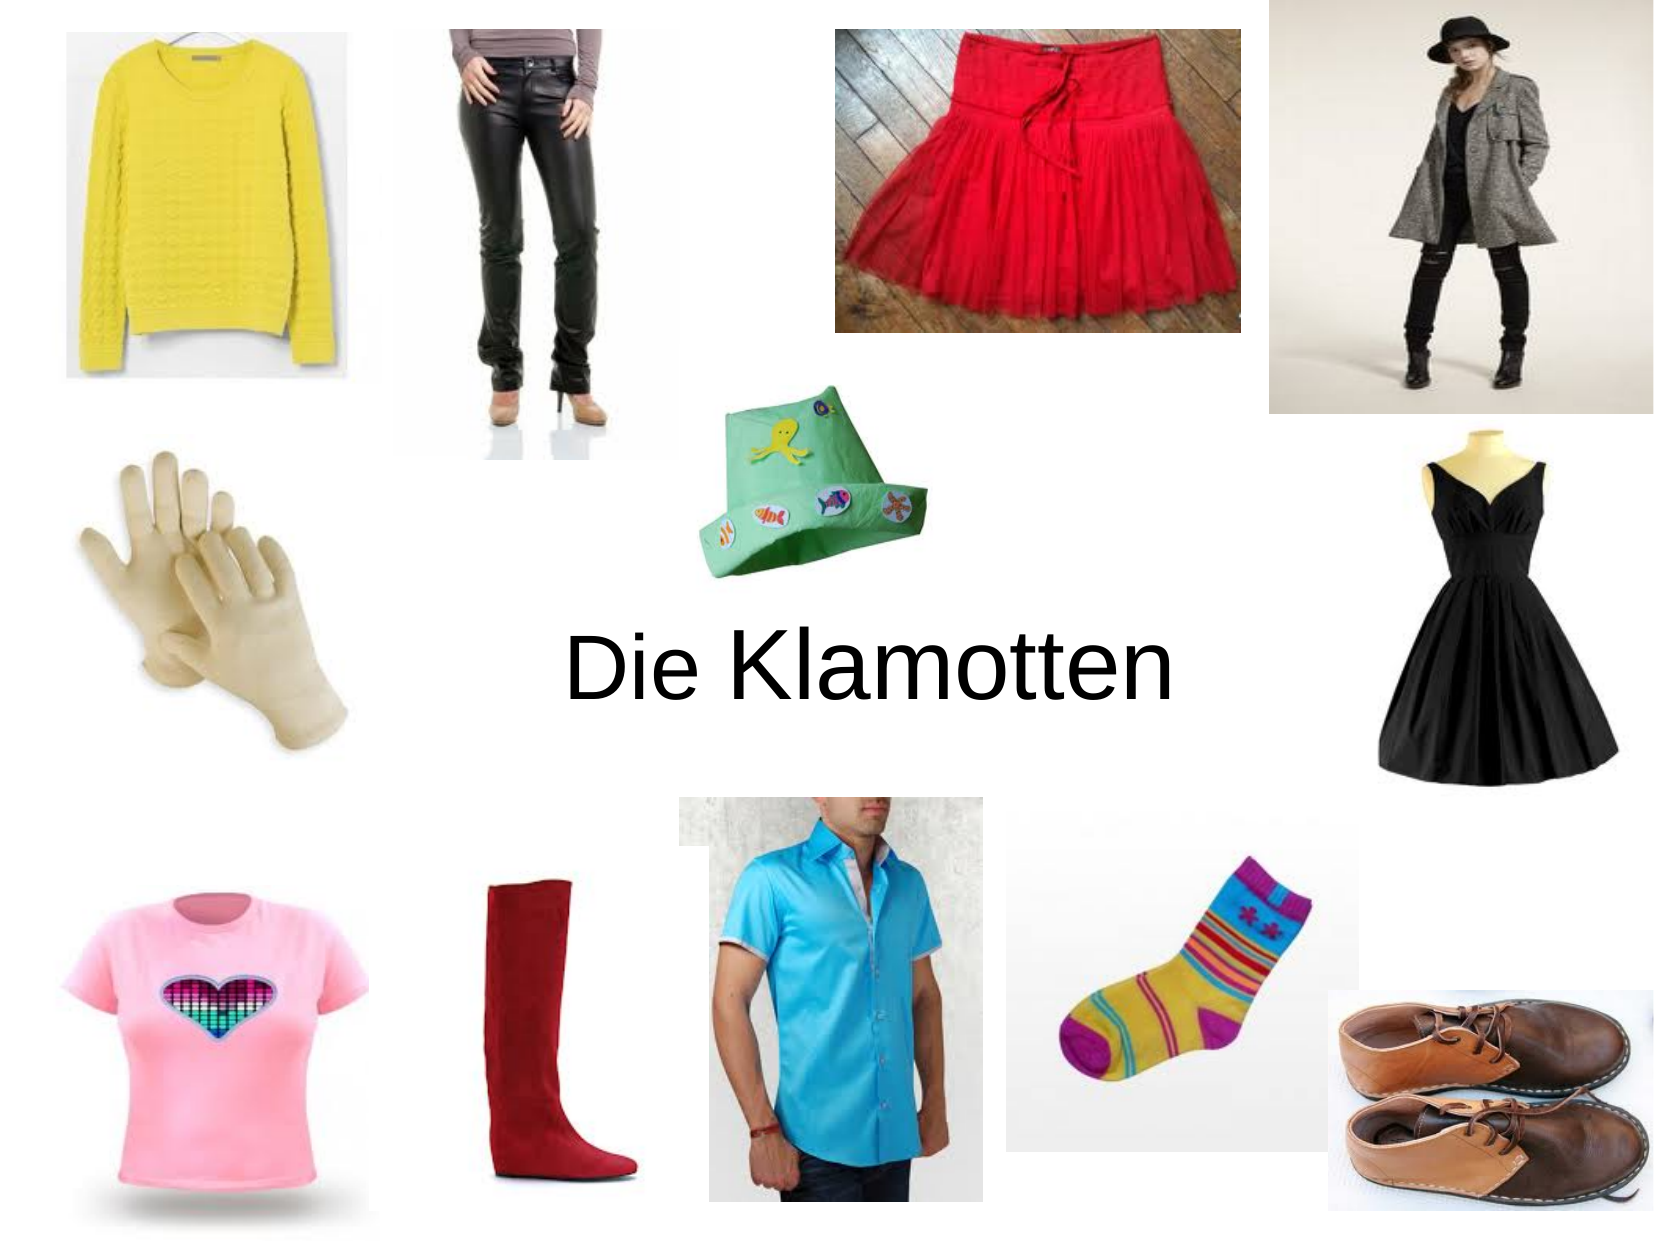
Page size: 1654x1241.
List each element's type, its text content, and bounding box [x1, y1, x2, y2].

picture [393, 29, 945, 621]
picture [1328, 420, 1654, 798]
picture [29, 797, 983, 1241]
title Die Klamotten [384, 561, 1328, 769]
picture [29, 32, 382, 384]
picture [835, 29, 1241, 333]
picture [1269, 0, 1654, 414]
picture [44, 434, 384, 798]
picture [1006, 800, 1654, 1211]
